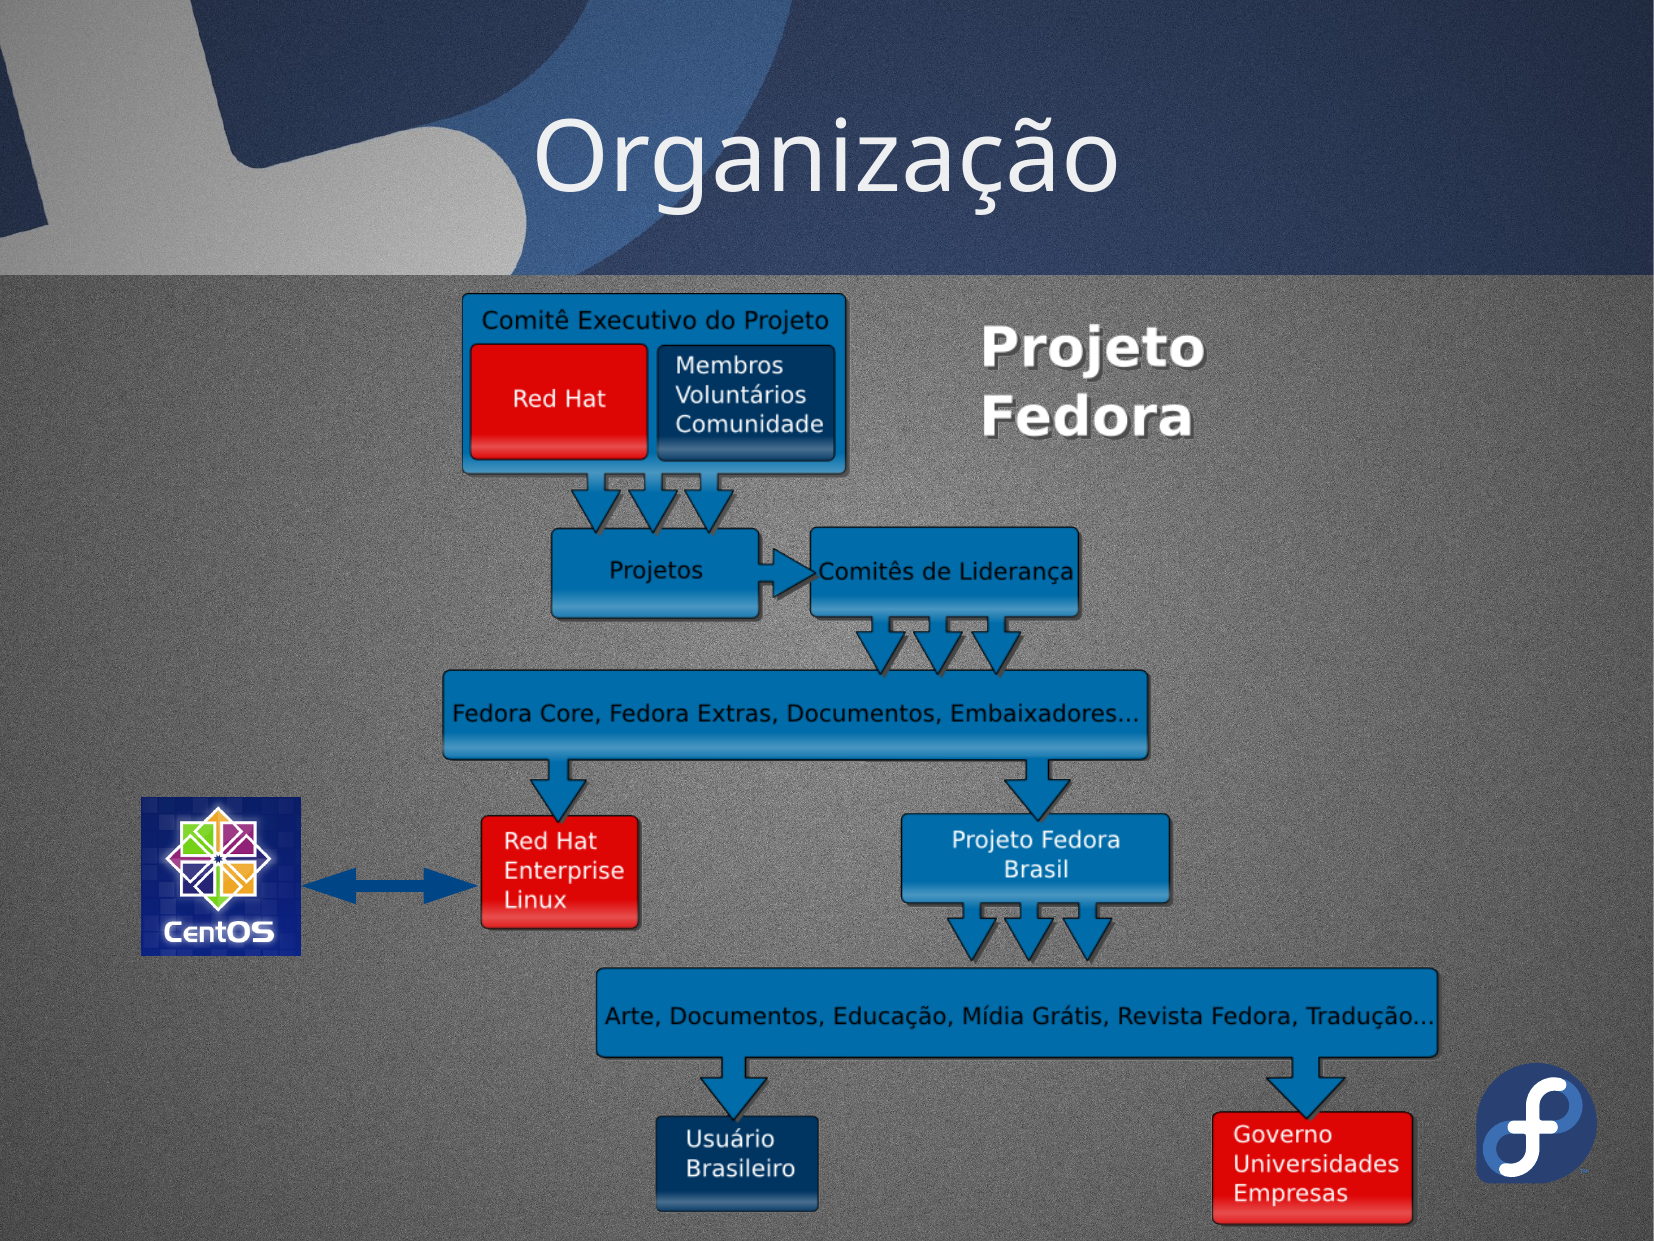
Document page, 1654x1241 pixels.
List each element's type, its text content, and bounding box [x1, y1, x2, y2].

title Organização [82, 49, 1571, 257]
picture [0, 0, 1654, 1241]
